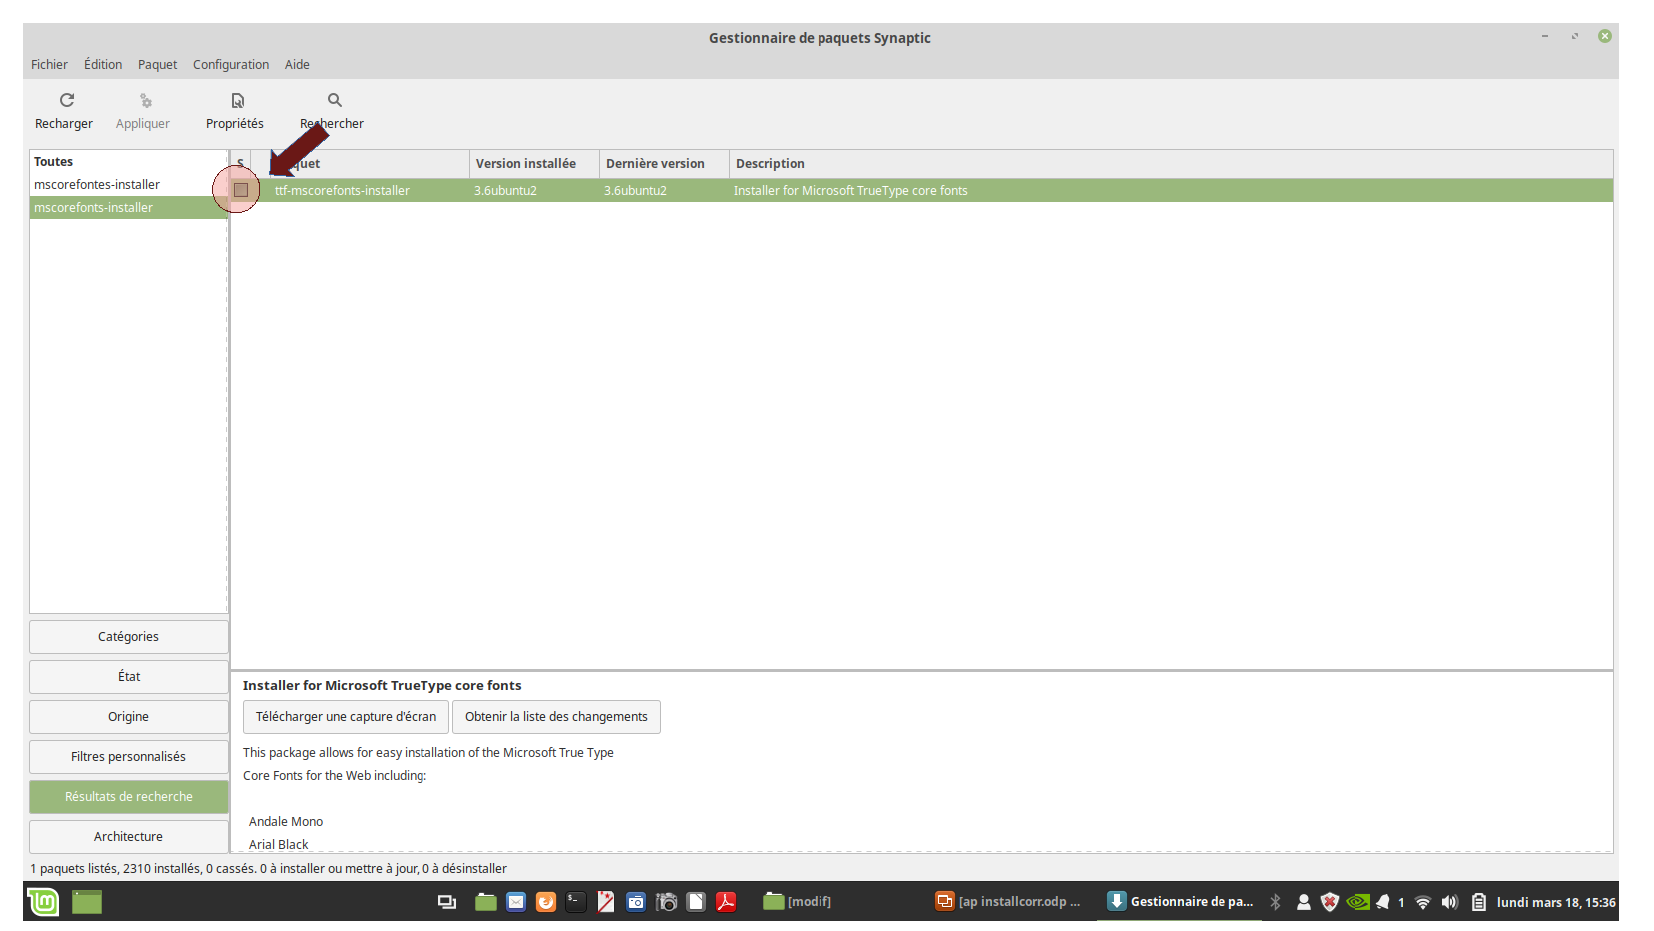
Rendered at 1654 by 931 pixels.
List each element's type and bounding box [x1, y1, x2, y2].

text_box [212, 165, 260, 213]
text_box [269, 121, 330, 177]
picture [23, 23, 1619, 921]
